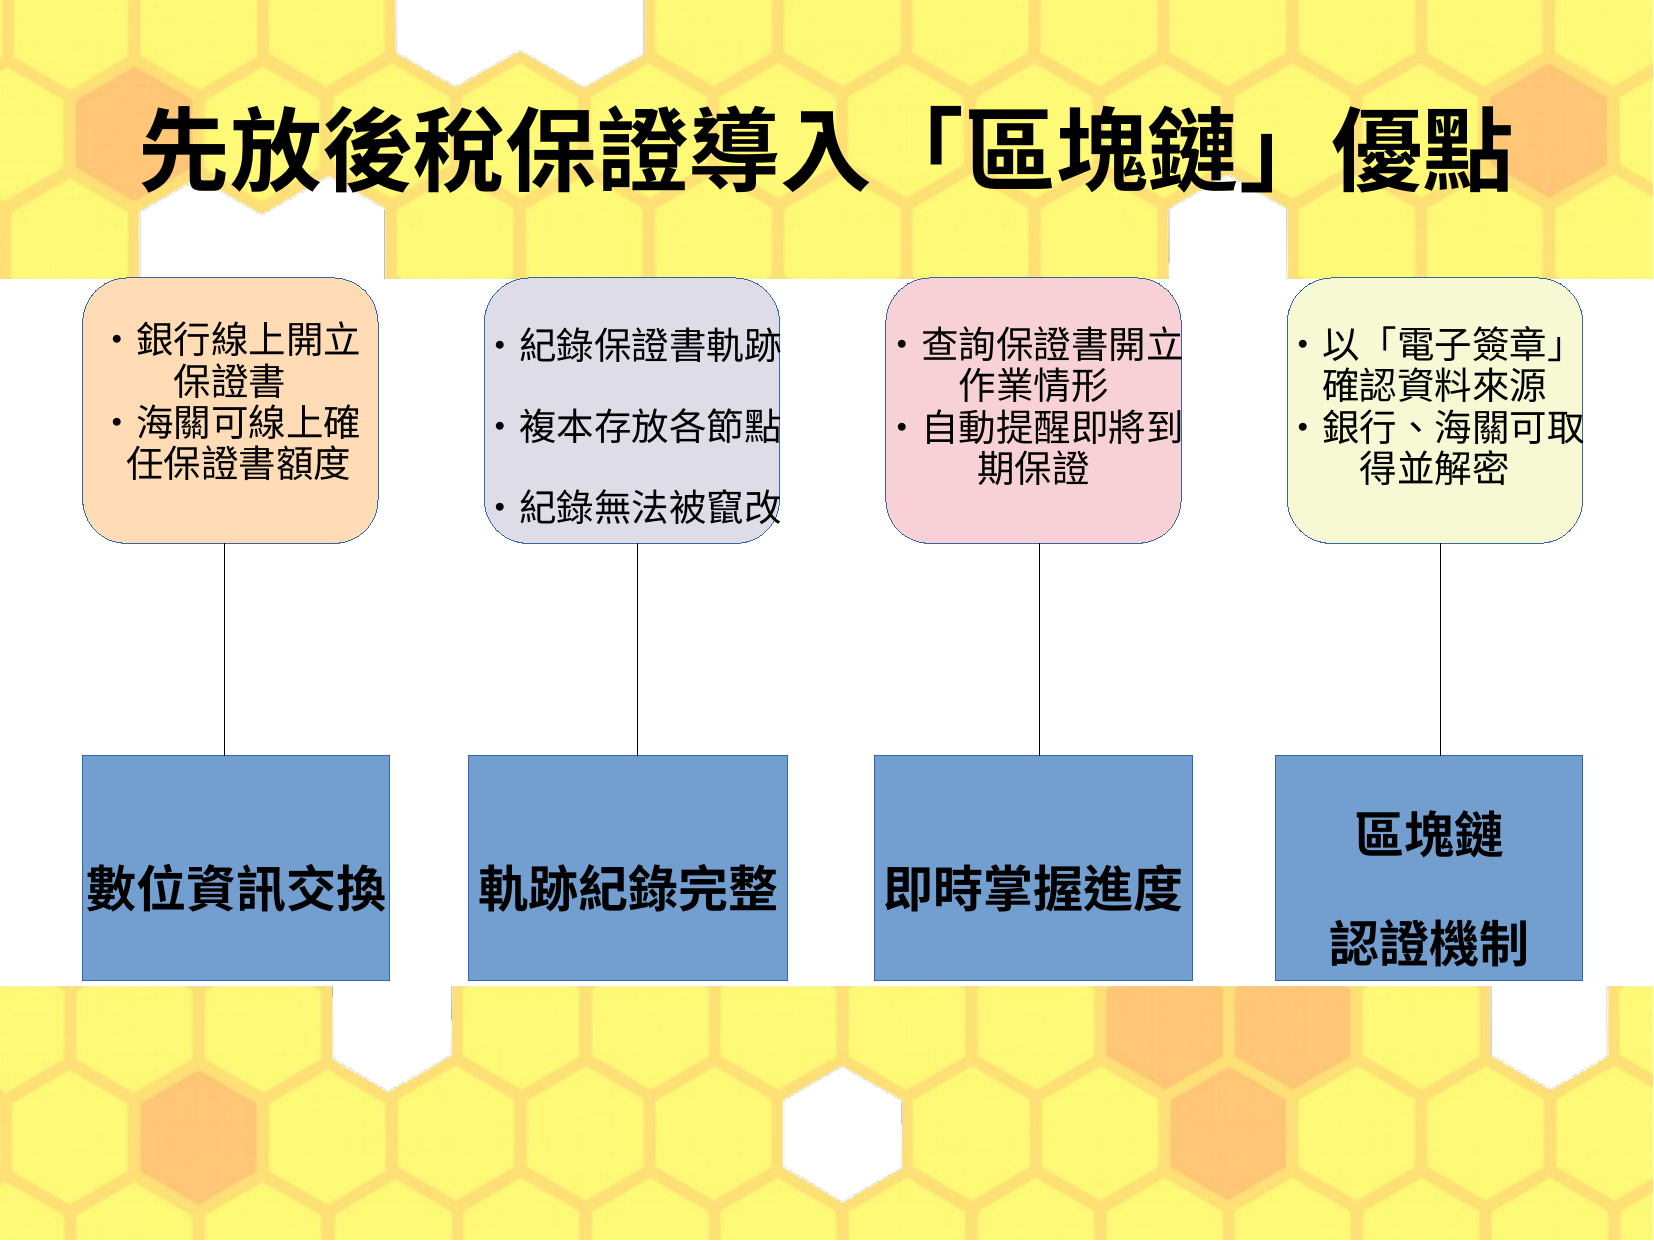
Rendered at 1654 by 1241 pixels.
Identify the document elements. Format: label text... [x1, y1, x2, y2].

picture [0, 0, 1654, 279]
text_box ‧查詢保證書開立 作業情形 ‧自動提醒即將到 期保證 [885, 277, 1182, 544]
text_box ‧以「電子簽章」 確認資料來源 ‧銀行、海關可取 得並解密 [1287, 277, 1583, 544]
text_box 數位資訊交換 [82, 755, 390, 981]
text_box ‧銀行線上開立 保證書 ‧海關可線上確 任保證書額度 [82, 277, 379, 544]
text_box 即時掌握進度 [874, 755, 1193, 981]
title 先放後稅保證導入「區塊鏈」優點 [82, 11, 1571, 278]
text_box 軌跡紀錄完整 [468, 755, 788, 981]
text_box ‧紀錄保證書軌跡 ‧複本存放各節點 ‧紀錄無法被竄改 [484, 277, 780, 544]
picture [0, 986, 1654, 1240]
text_box 區塊鏈 認證機制 [1275, 755, 1583, 981]
